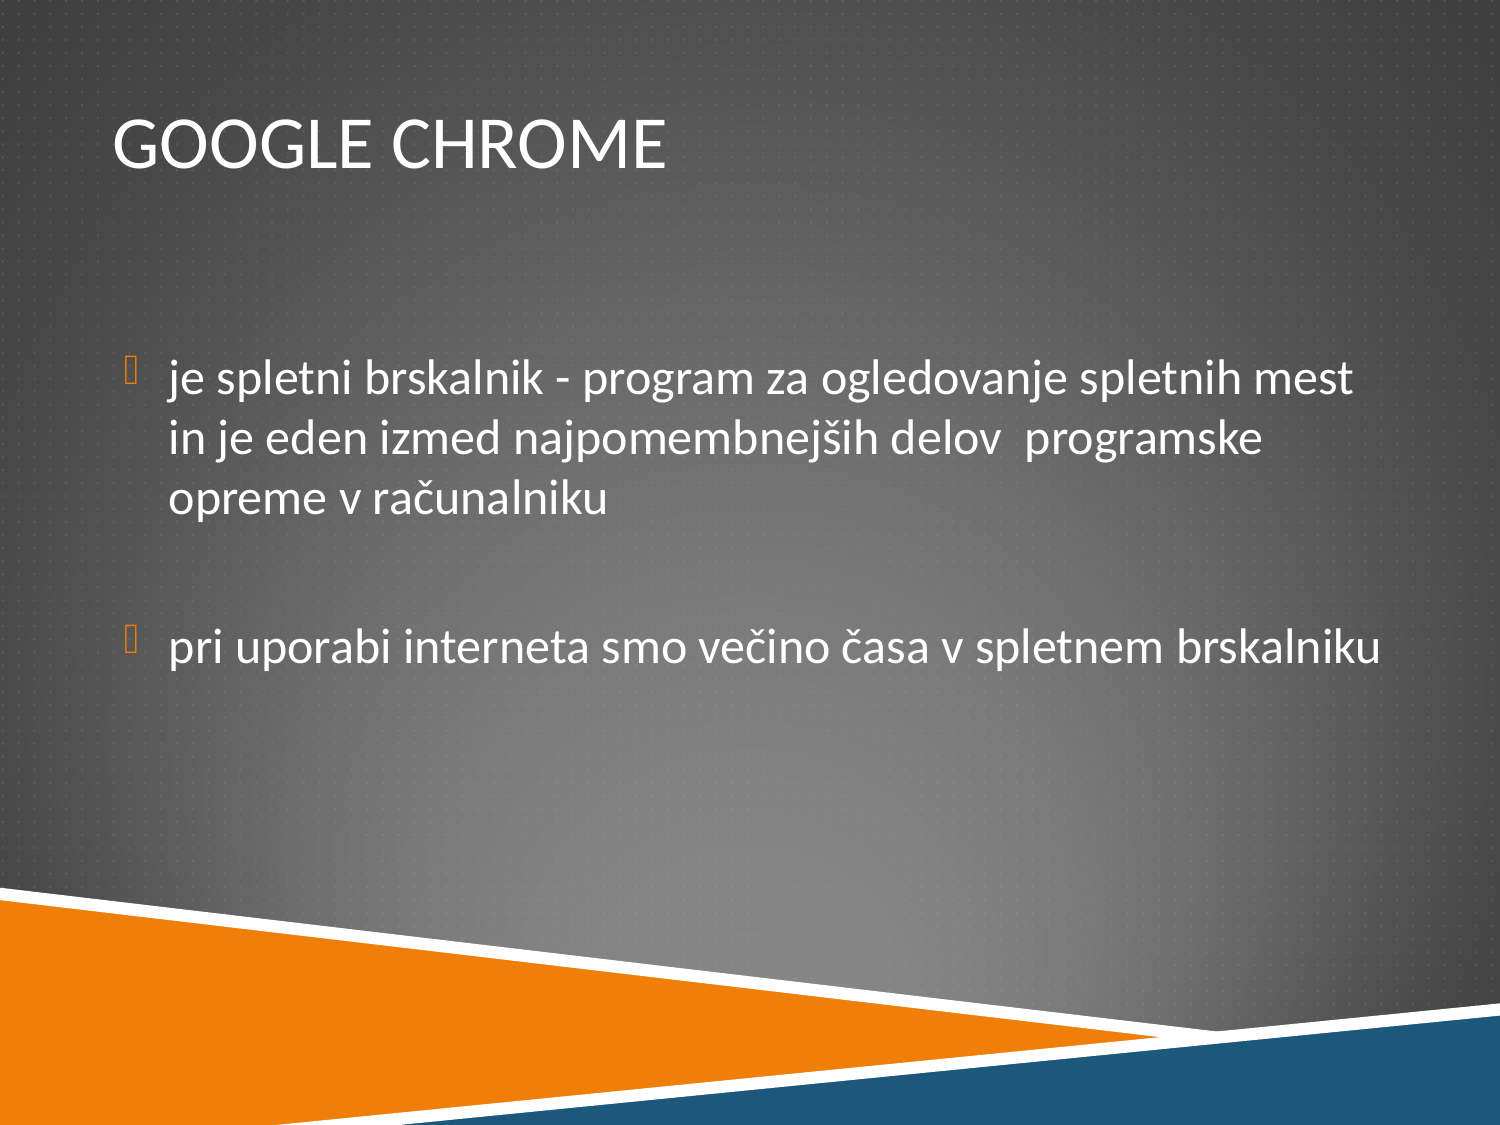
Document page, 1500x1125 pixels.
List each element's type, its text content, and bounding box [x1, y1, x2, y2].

picture [0, 0, 1500, 1031]
list je spletni brskalnik - program za ogledovanje spletnih mest in je eden izmed najpomembnejših delov programske opreme v računalniku pri uporabi interneta smo večino časa v spletnem brskalniku [112, 262, 1388, 876]
title GOOGLE CHROME [112, 45, 1388, 233]
